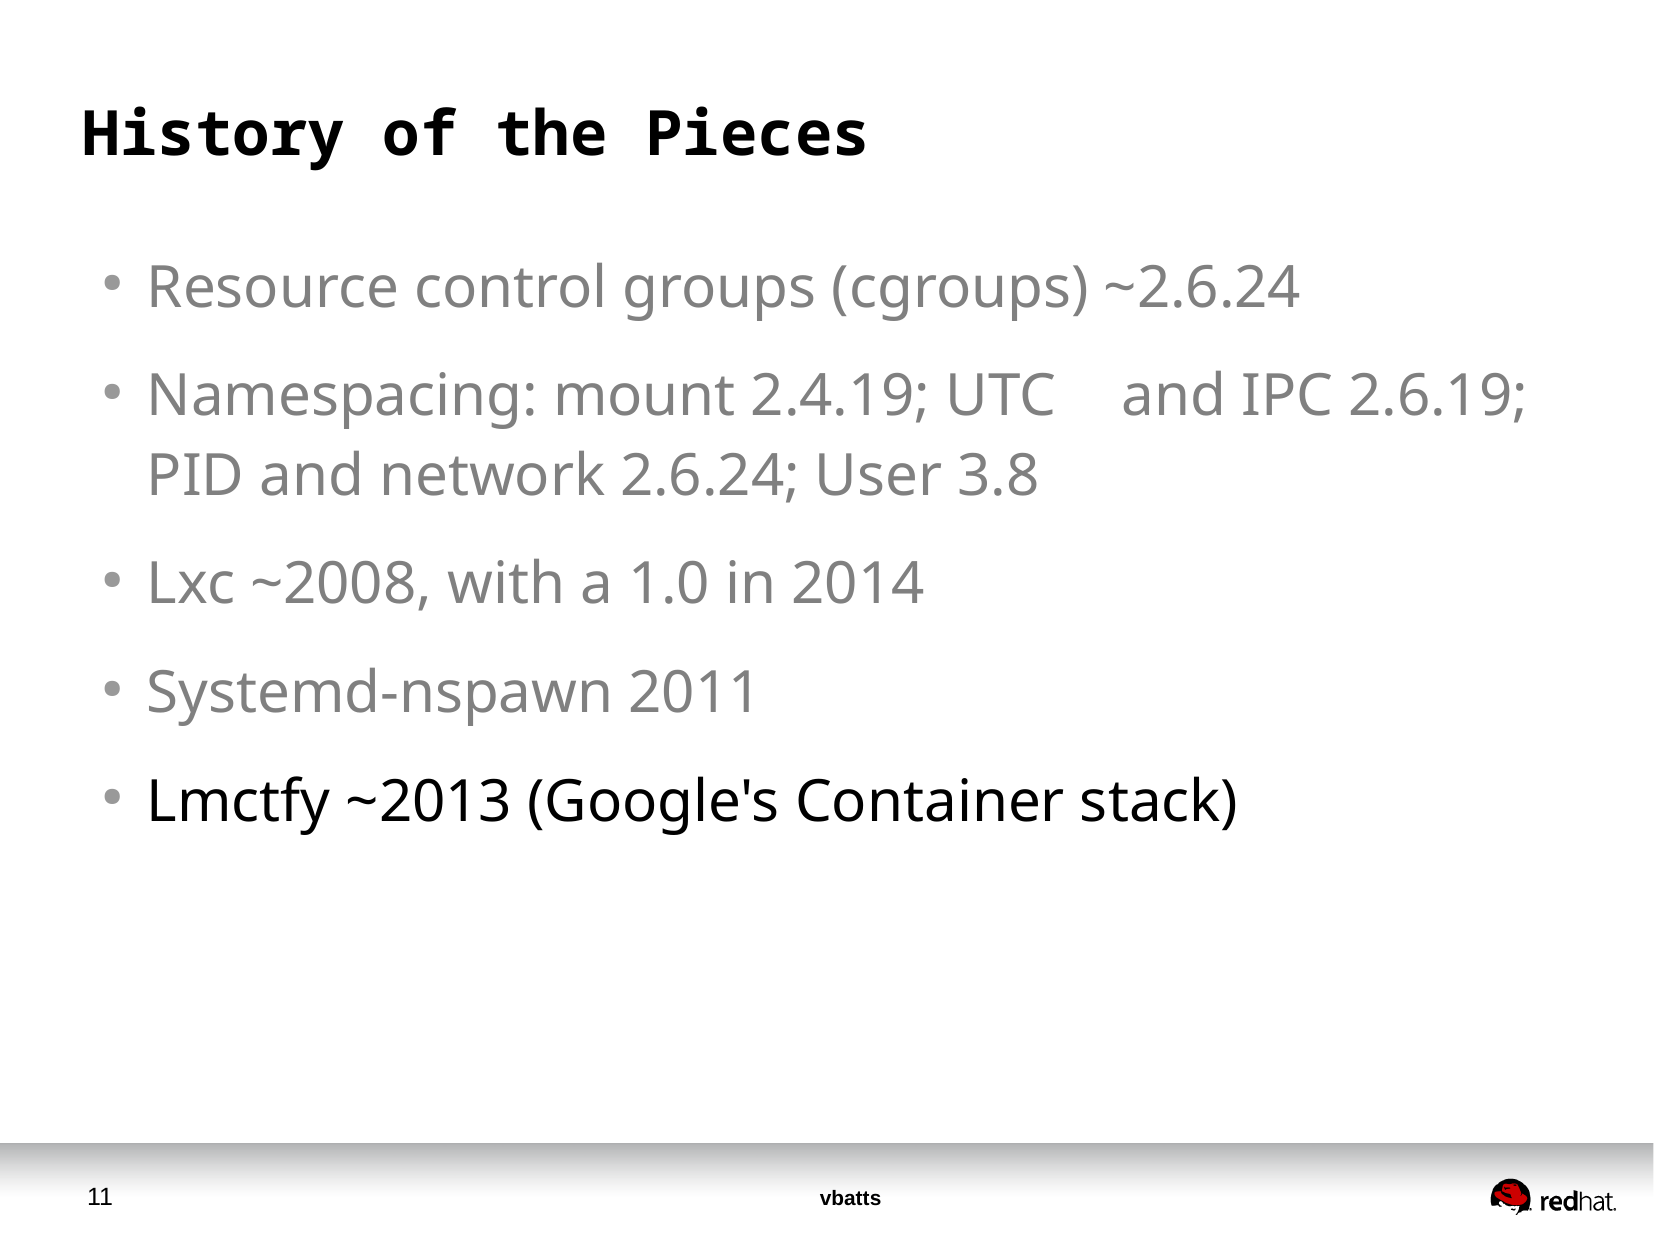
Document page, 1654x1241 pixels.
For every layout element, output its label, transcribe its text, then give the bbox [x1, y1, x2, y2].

list Resource control groups (cgroups) ~2.6.24 Namespacing: mount 2.4.19; UTC and IPC 2.6.19; PID and network 2.6.24; User 3.8 Lxc ~2008, with a 1.0 in 2014 Systemd-nspawn 2011 Lmctfy ~2013 (Google's Container stack) [86, 244, 1576, 1039]
picture [0, 1143, 1654, 1241]
title History of the Pieces [82, 37, 1571, 226]
